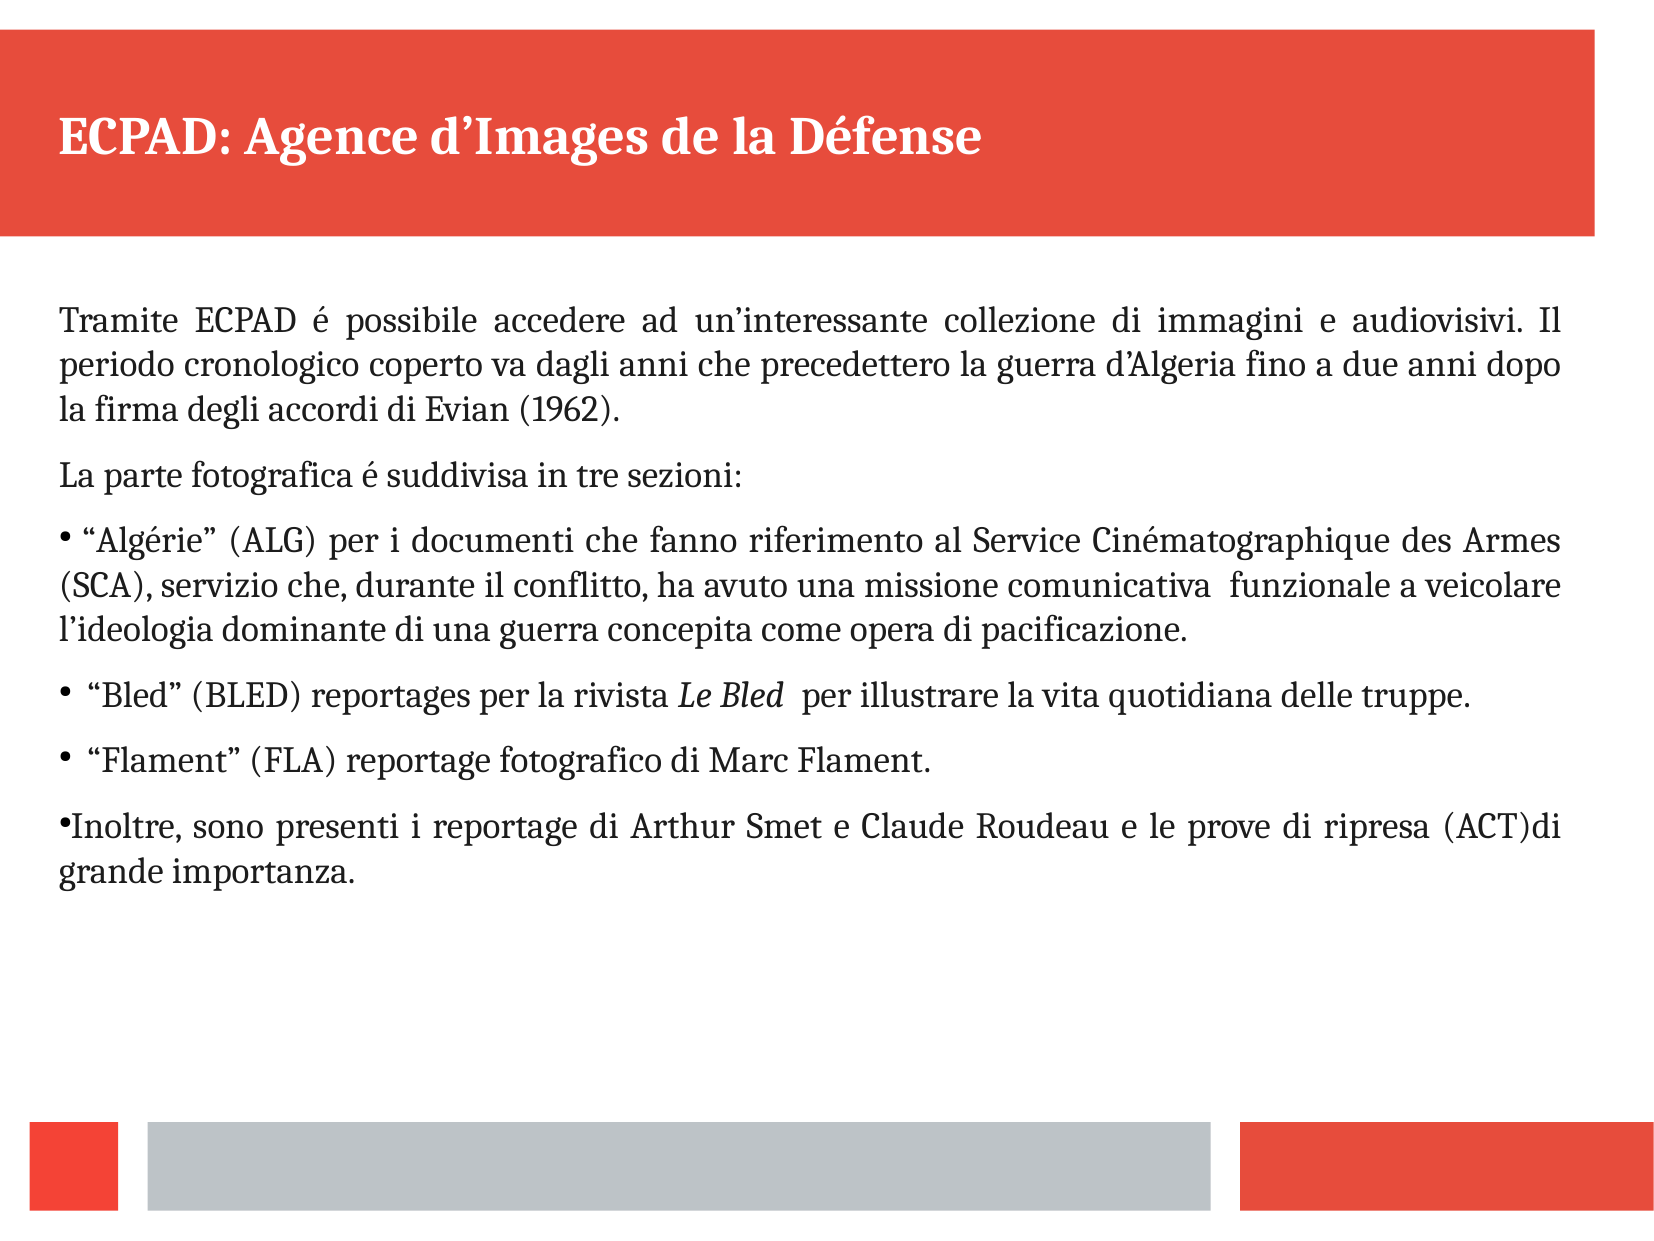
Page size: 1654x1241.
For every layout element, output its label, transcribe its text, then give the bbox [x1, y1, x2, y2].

title ECPAD: Agence d’Images de la Défense [59, 59, 1595, 207]
list Tramite ECPAD é possibile accedere ad un’interessante collezione di immagini e audiovisivi. Il periodo cronologico coperto va dagli anni che precedettero la guerra d’Algeria fino a due anni dopo la firma degli accordi di Evian (1962). La parte fotografica é suddivisa in tre sezioni: “Algérie” (ALG) per i documenti che fanno riferimento al Service Cinématographique des Armes (SCA), servizio che, durante il conflitto, ha avuto una missione comunicativa funzionale a veicolare l’ideologia dominante di una guerra concepita come opera di pacificazione. “Bled” (BLED) reportages per la rivista Le Bled per illustrare la vita quotidiana delle truppe. “Flament” (FLA) reportage fotografico di Marc Flament. Inoltre, sono presenti i reportage di Arthur Smet e Claude Roudeau e le prove di ripresa (ACT)di grande importanza. [59, 295, 1565, 1093]
